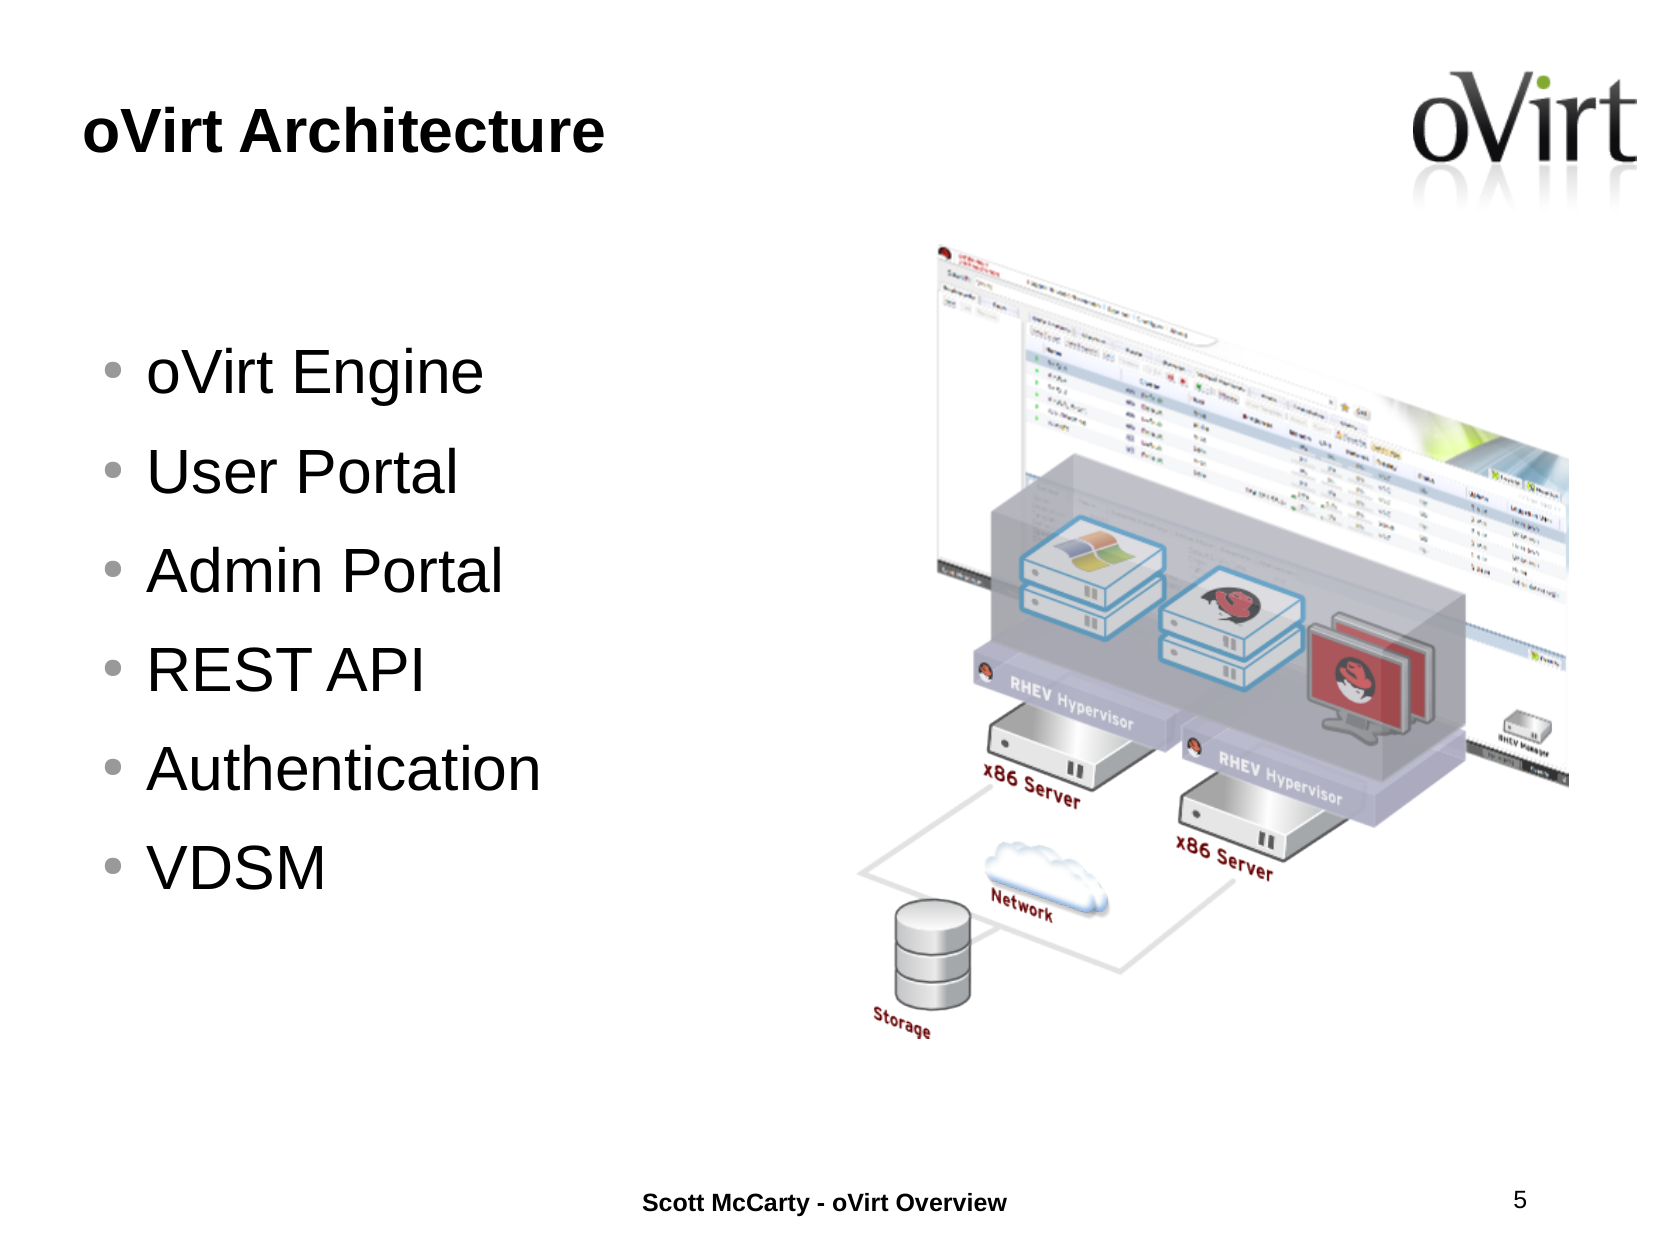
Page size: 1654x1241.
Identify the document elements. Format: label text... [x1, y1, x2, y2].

picture [849, 244, 1576, 1039]
picture [1571, 63, 1637, 212]
title oVirt Architecture [82, 37, 1571, 226]
list oVirt Engine User Portal Admin Portal REST API Authentication VDSM [86, 337, 814, 904]
